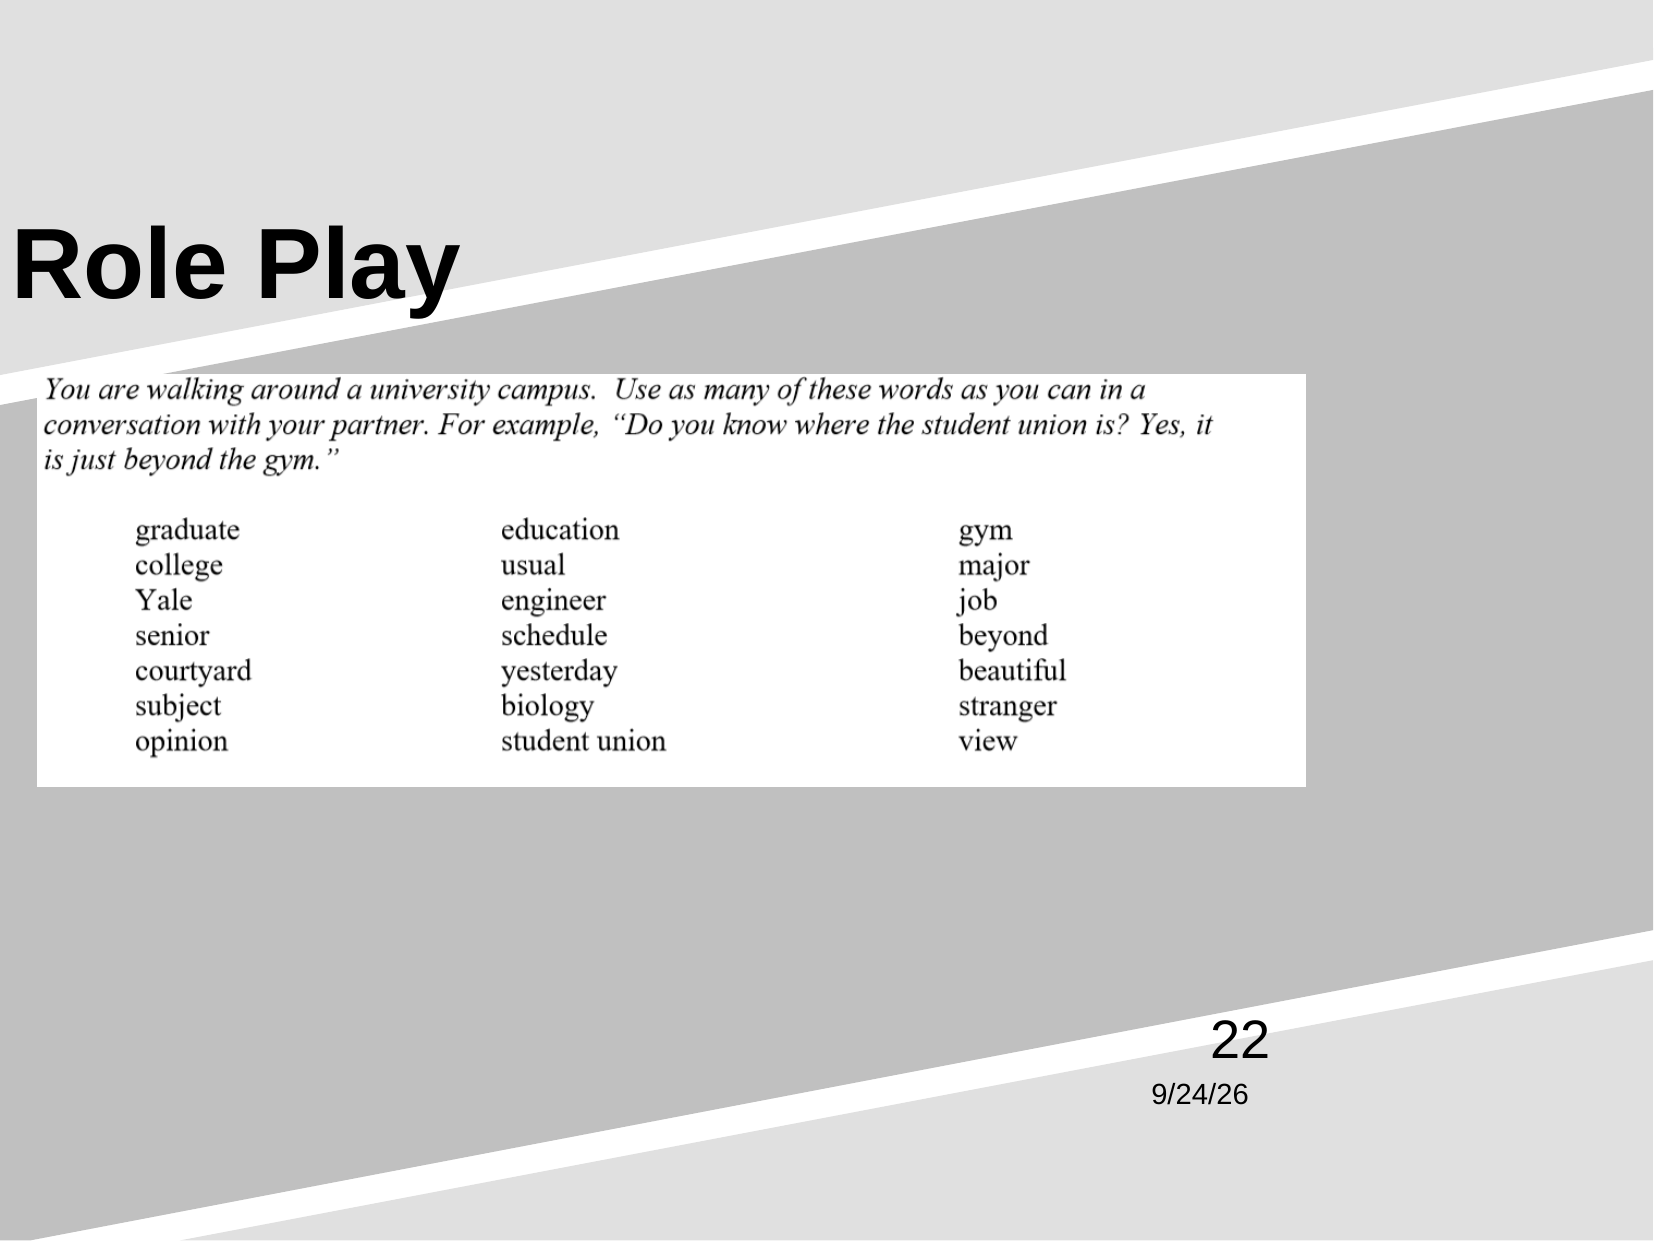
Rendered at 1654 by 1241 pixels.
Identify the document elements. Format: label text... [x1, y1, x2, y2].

title Role Play [11, 155, 1500, 363]
picture [37, 375, 1306, 787]
text_box [1151, 1004, 1624, 1161]
